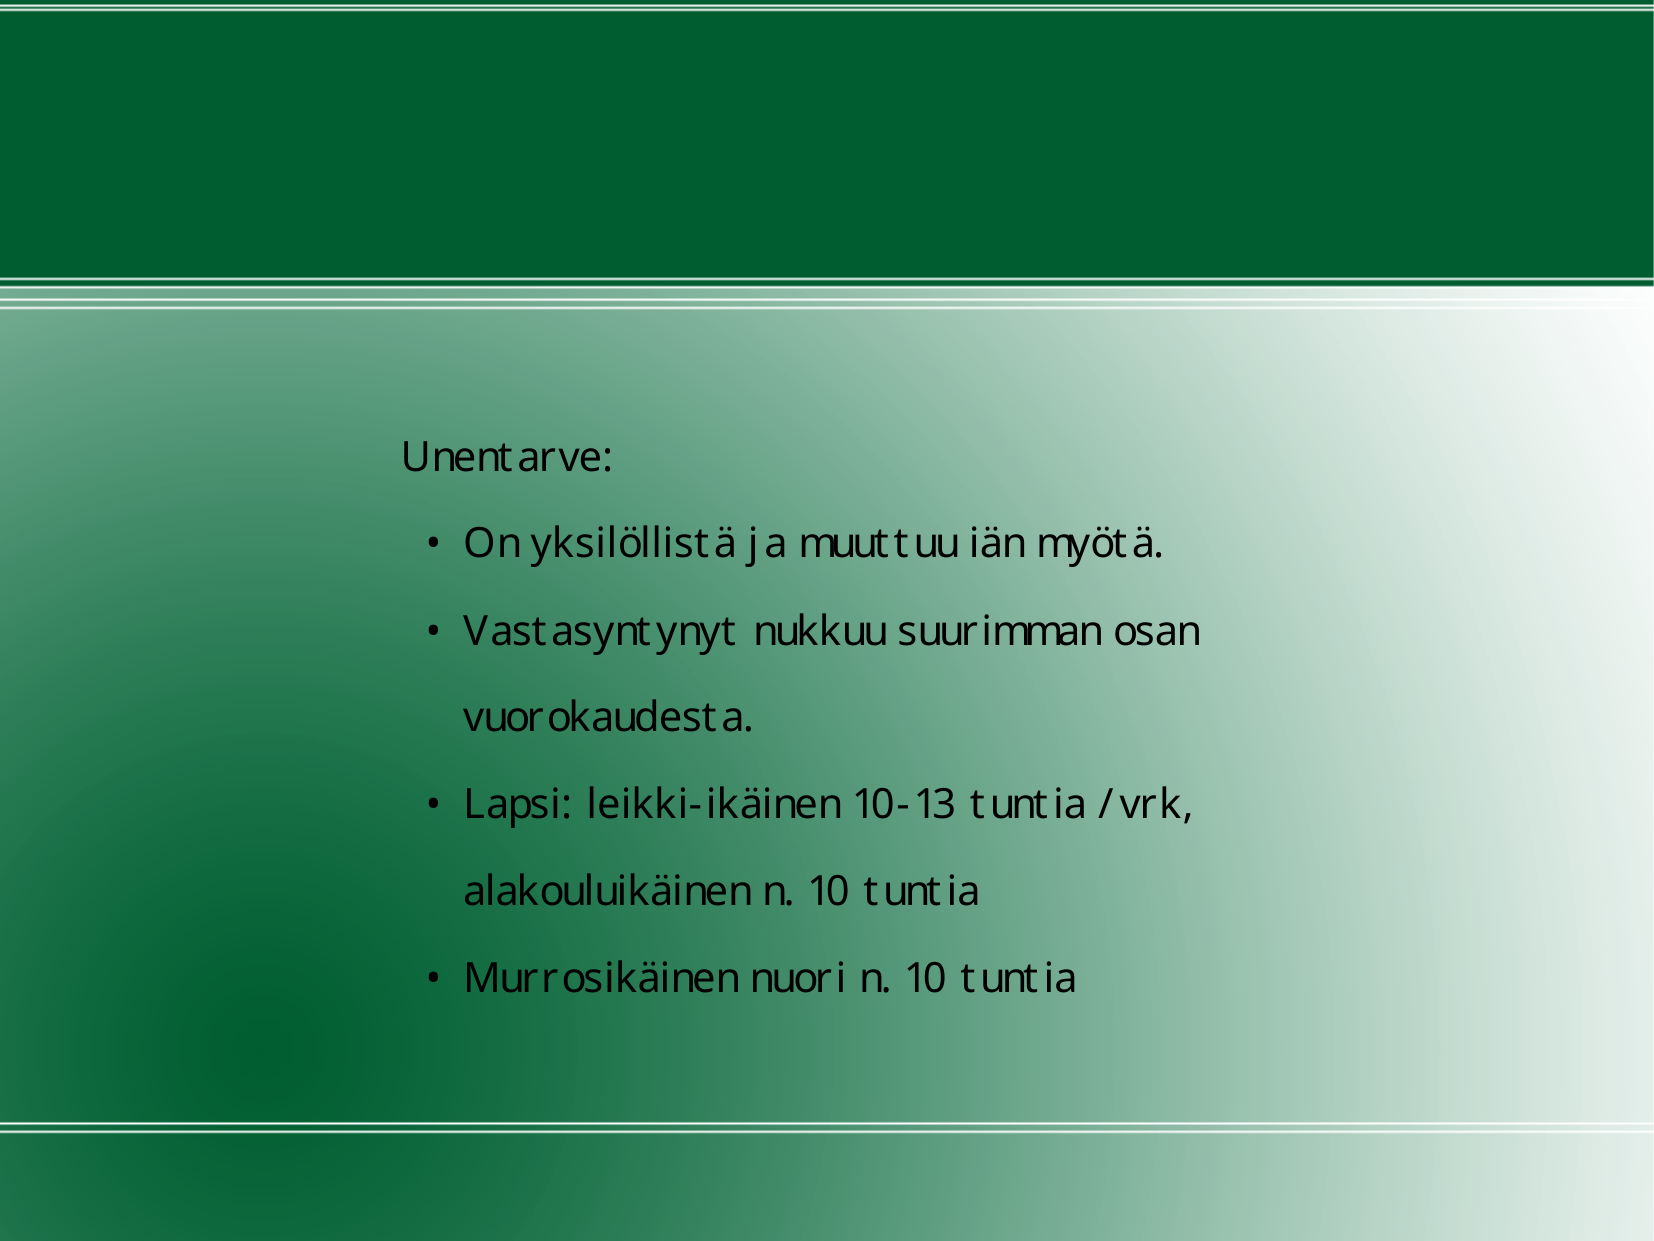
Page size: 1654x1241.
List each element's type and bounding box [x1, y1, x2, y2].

chart [268, 307, 1430, 997]
picture [0, 0, 1654, 1241]
